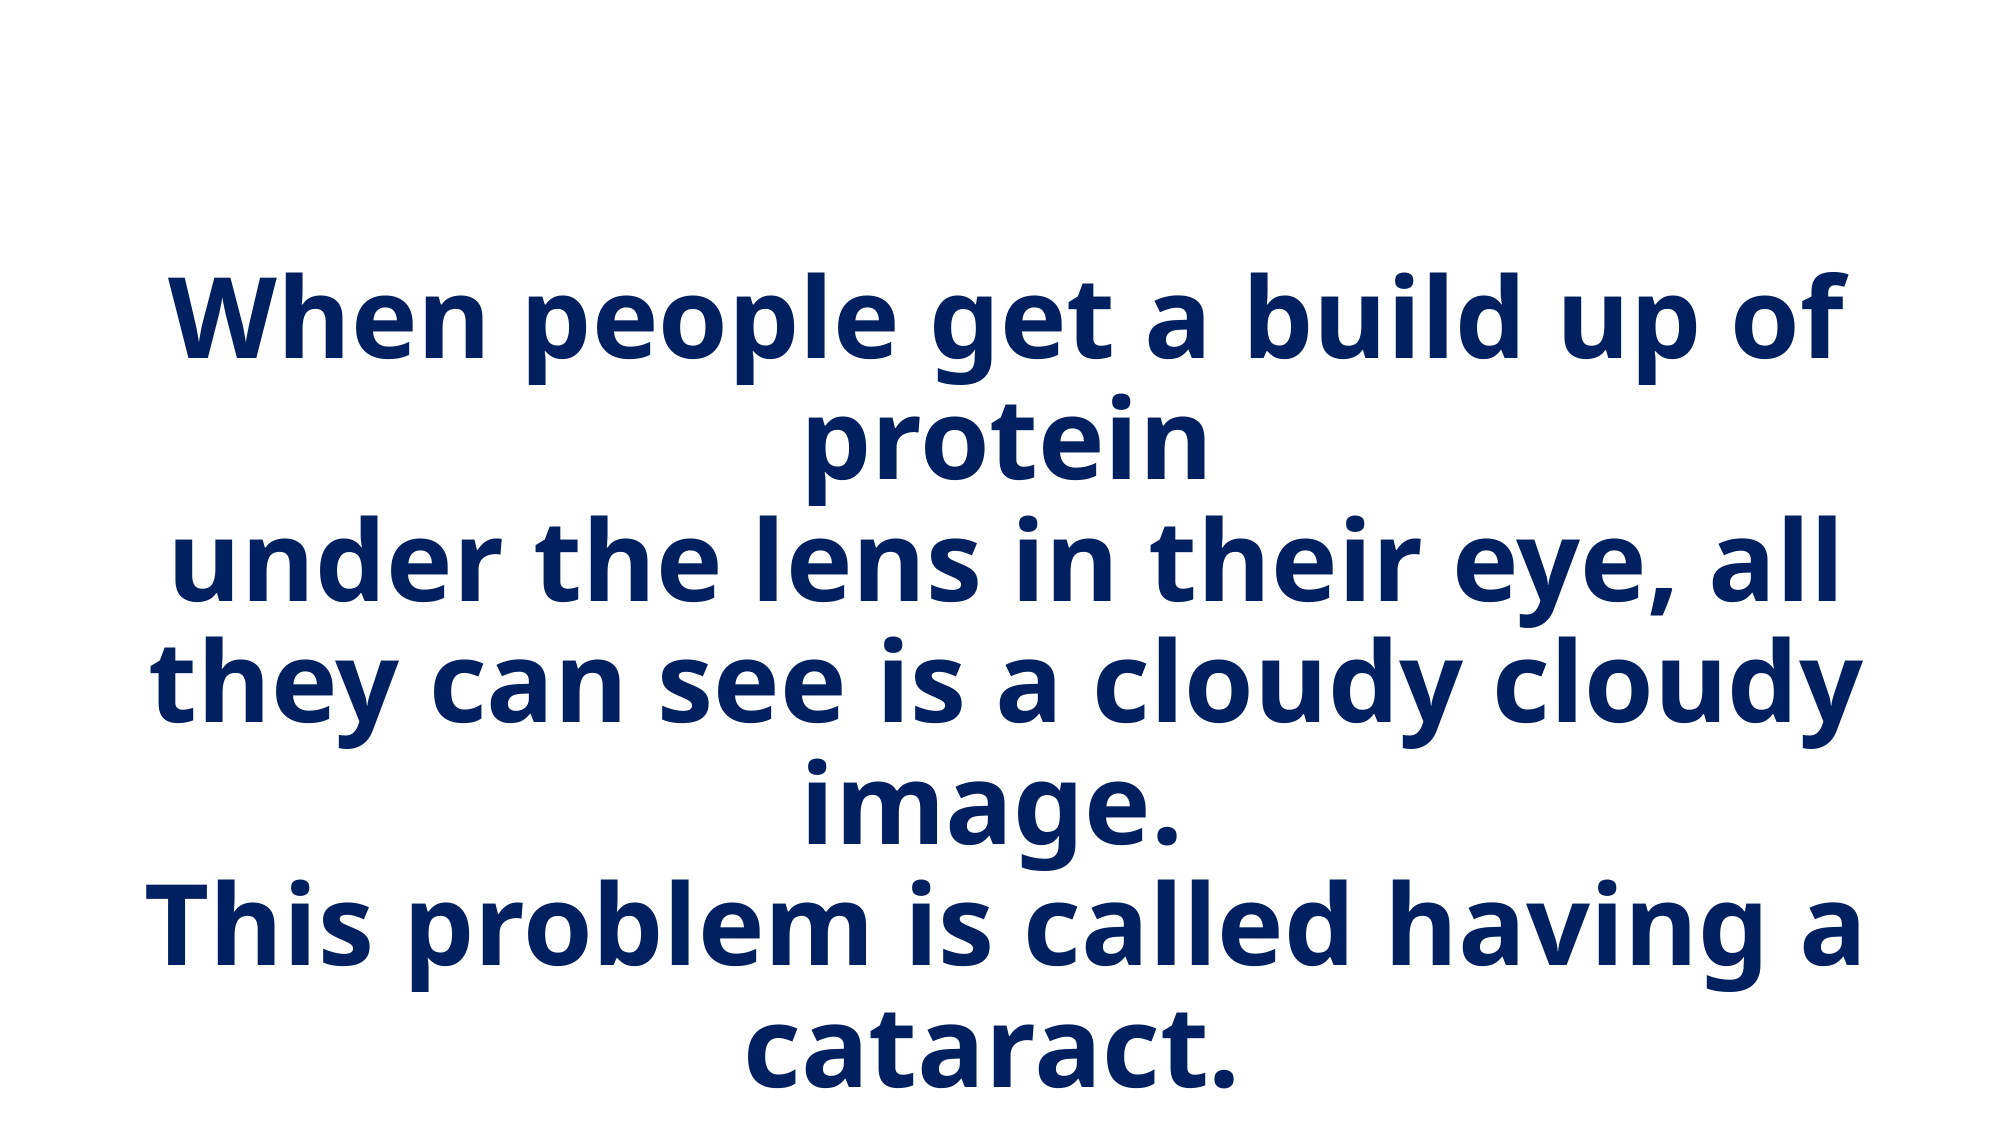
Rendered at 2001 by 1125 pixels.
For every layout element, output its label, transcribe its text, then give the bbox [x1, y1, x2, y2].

title When people get a build up of protein under the lens in their eye, all they can see is a cloudy cloudy image. This problem is called having a cataract. WHY?….because another name for a waterfall is a cataract. [13, 253, 2000, 1125]
